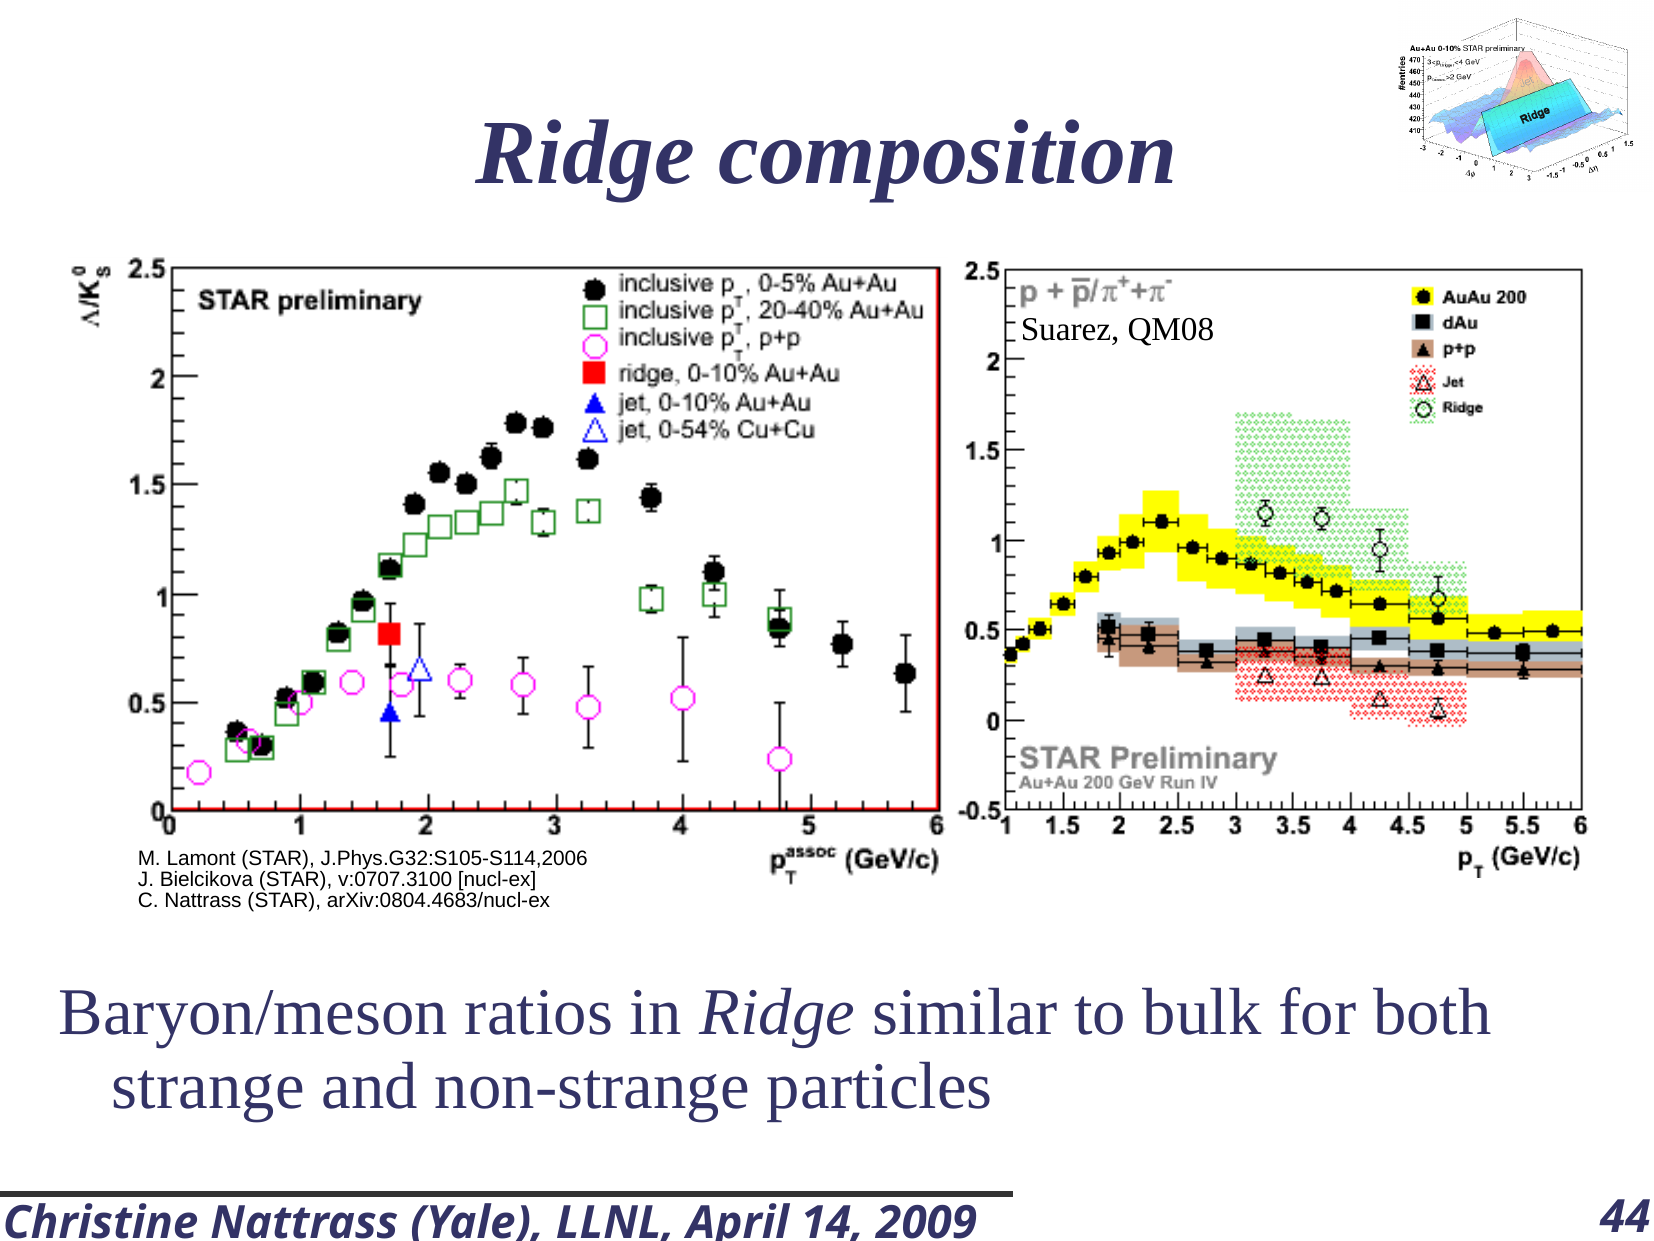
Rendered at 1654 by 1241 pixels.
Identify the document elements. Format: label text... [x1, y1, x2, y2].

text_box Suarez, QM08 [1006, 303, 1307, 356]
picture [1398, 0, 1654, 192]
list Baryon/meson ratios in Ridge similar to bulk for both strange and non-strange particles [41, 974, 1654, 1124]
picture [68, 202, 1654, 887]
text_box M. Lamont (STAR), J.Phys.G32:S105-S114,2006 J. Bielcikova (STAR), v:0707.3100 [nucl-ex] C. Nattrass (STAR), arXiv:0804.4683/nucl-ex [123, 840, 724, 891]
title Ridge composition [82, 49, 1571, 256]
